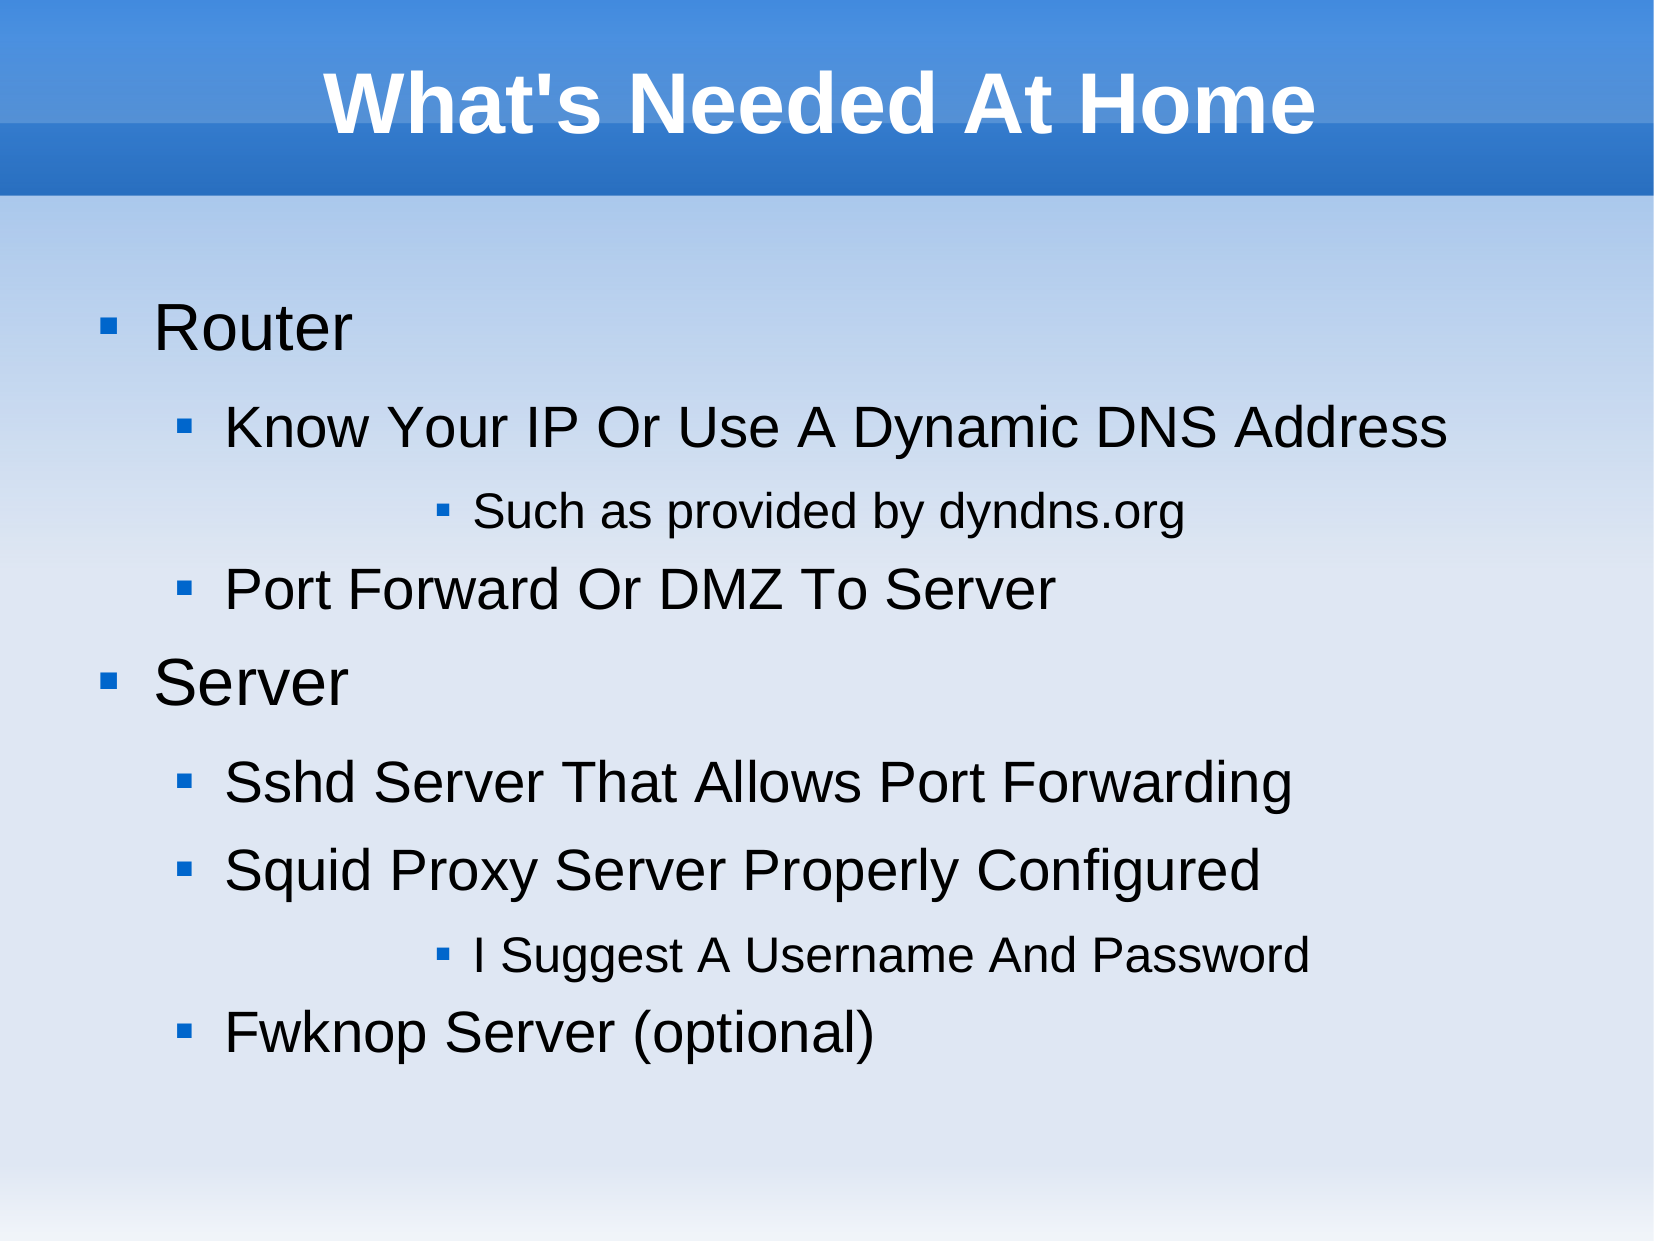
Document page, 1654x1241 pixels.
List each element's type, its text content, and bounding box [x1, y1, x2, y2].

list Router Know Your IP Or Use A Dynamic DNS Address Such as provided by dyndns.org Port Forward Or DMZ To Server Server Sshd Server That Allows Port Forwarding Squid Proxy Server Properly Configured I Suggest A Username And Password Fwknop Server (optional) [82, 290, 1571, 1109]
title What's Needed At Home [76, 0, 1565, 208]
picture [0, 0, 1654, 1241]
